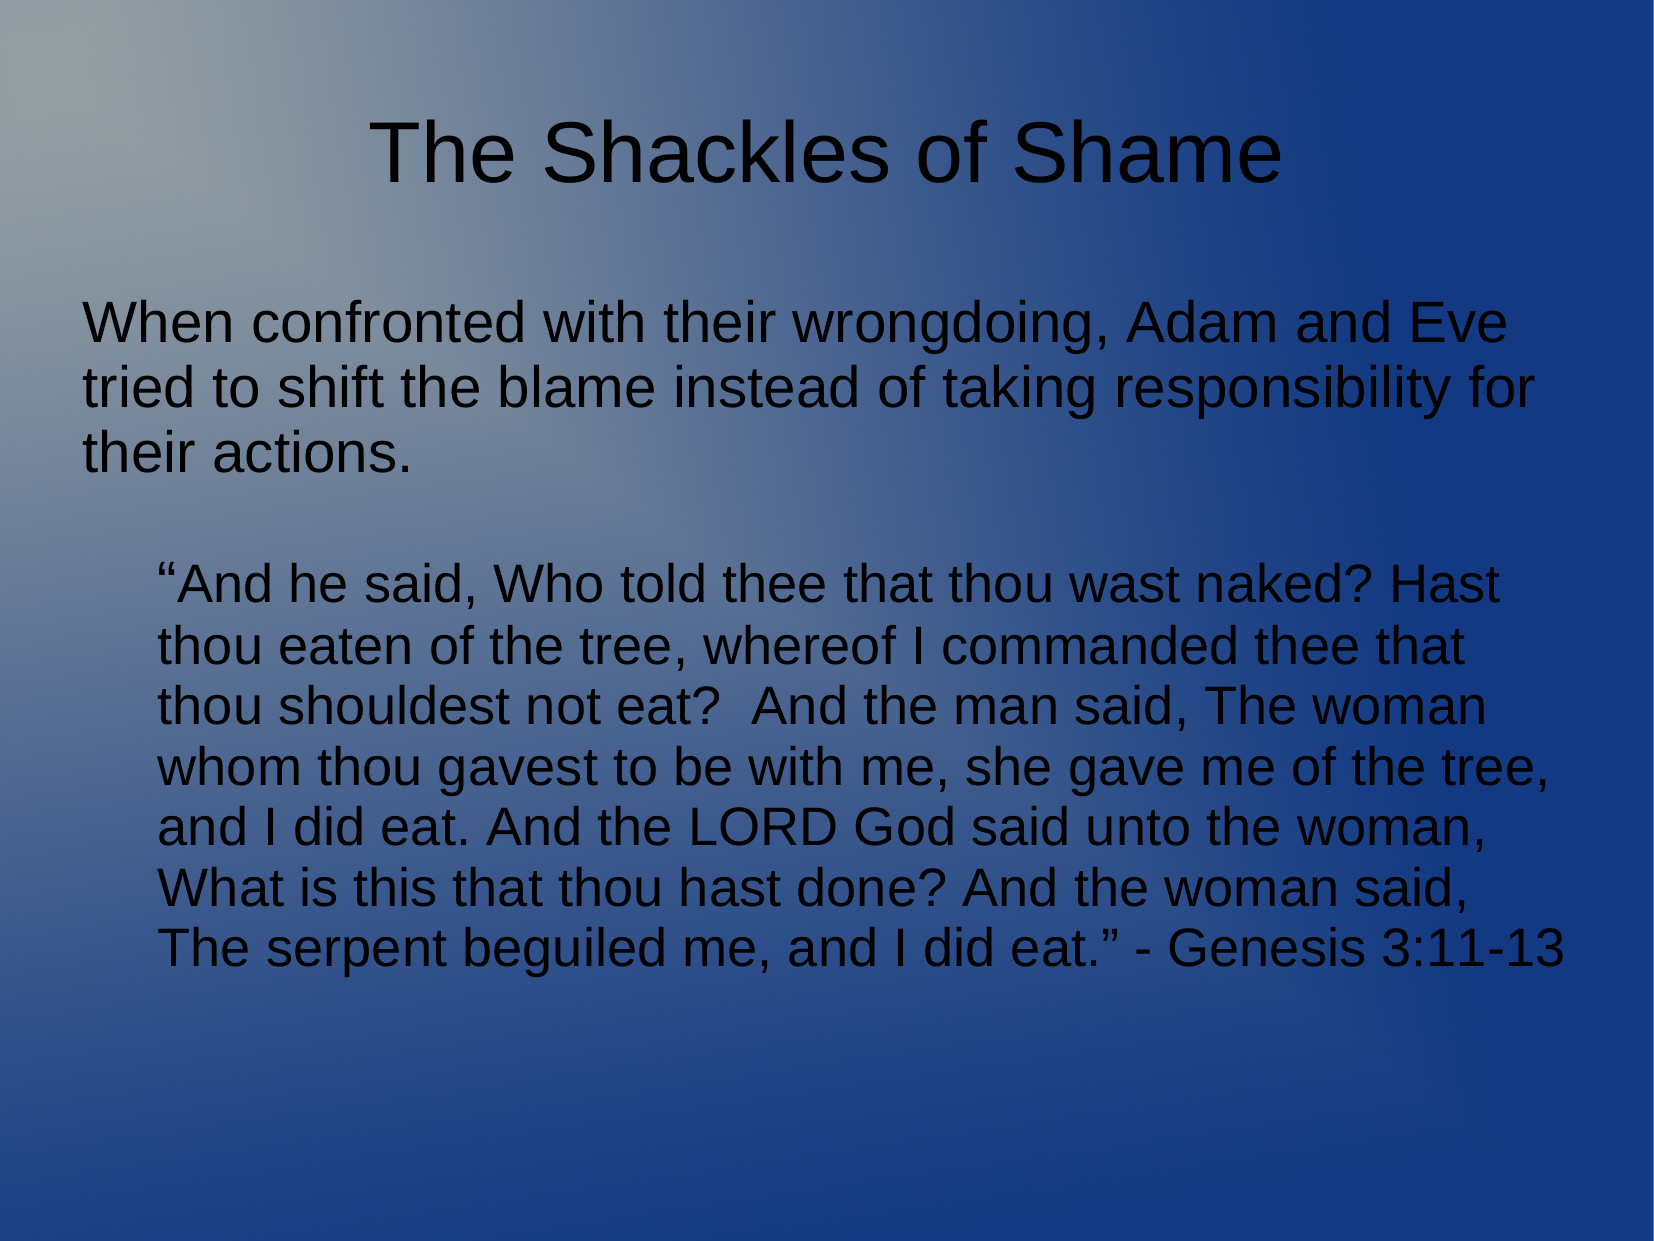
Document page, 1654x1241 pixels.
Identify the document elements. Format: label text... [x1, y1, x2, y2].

title The Shackles of Shame [82, 49, 1571, 257]
picture [0, 0, 1654, 1241]
subtitle When confronted with their wrongdoing, Adam and Eve tried to shift the blame instead of taking responsibility for their actions. “And he said, Who told thee that thou wast naked? Hast thou eaten of the tree, whereof I commanded thee that thou shouldest not eat? And the man said, The woman whom thou gavest to be with me, she gave me of the tree, and I did eat. And the LORD God said unto the woman, What is this that thou hast done? And the woman said, The serpent beguiled me, and I did eat.” - Genesis 3:11-13 [82, 290, 1571, 1241]
